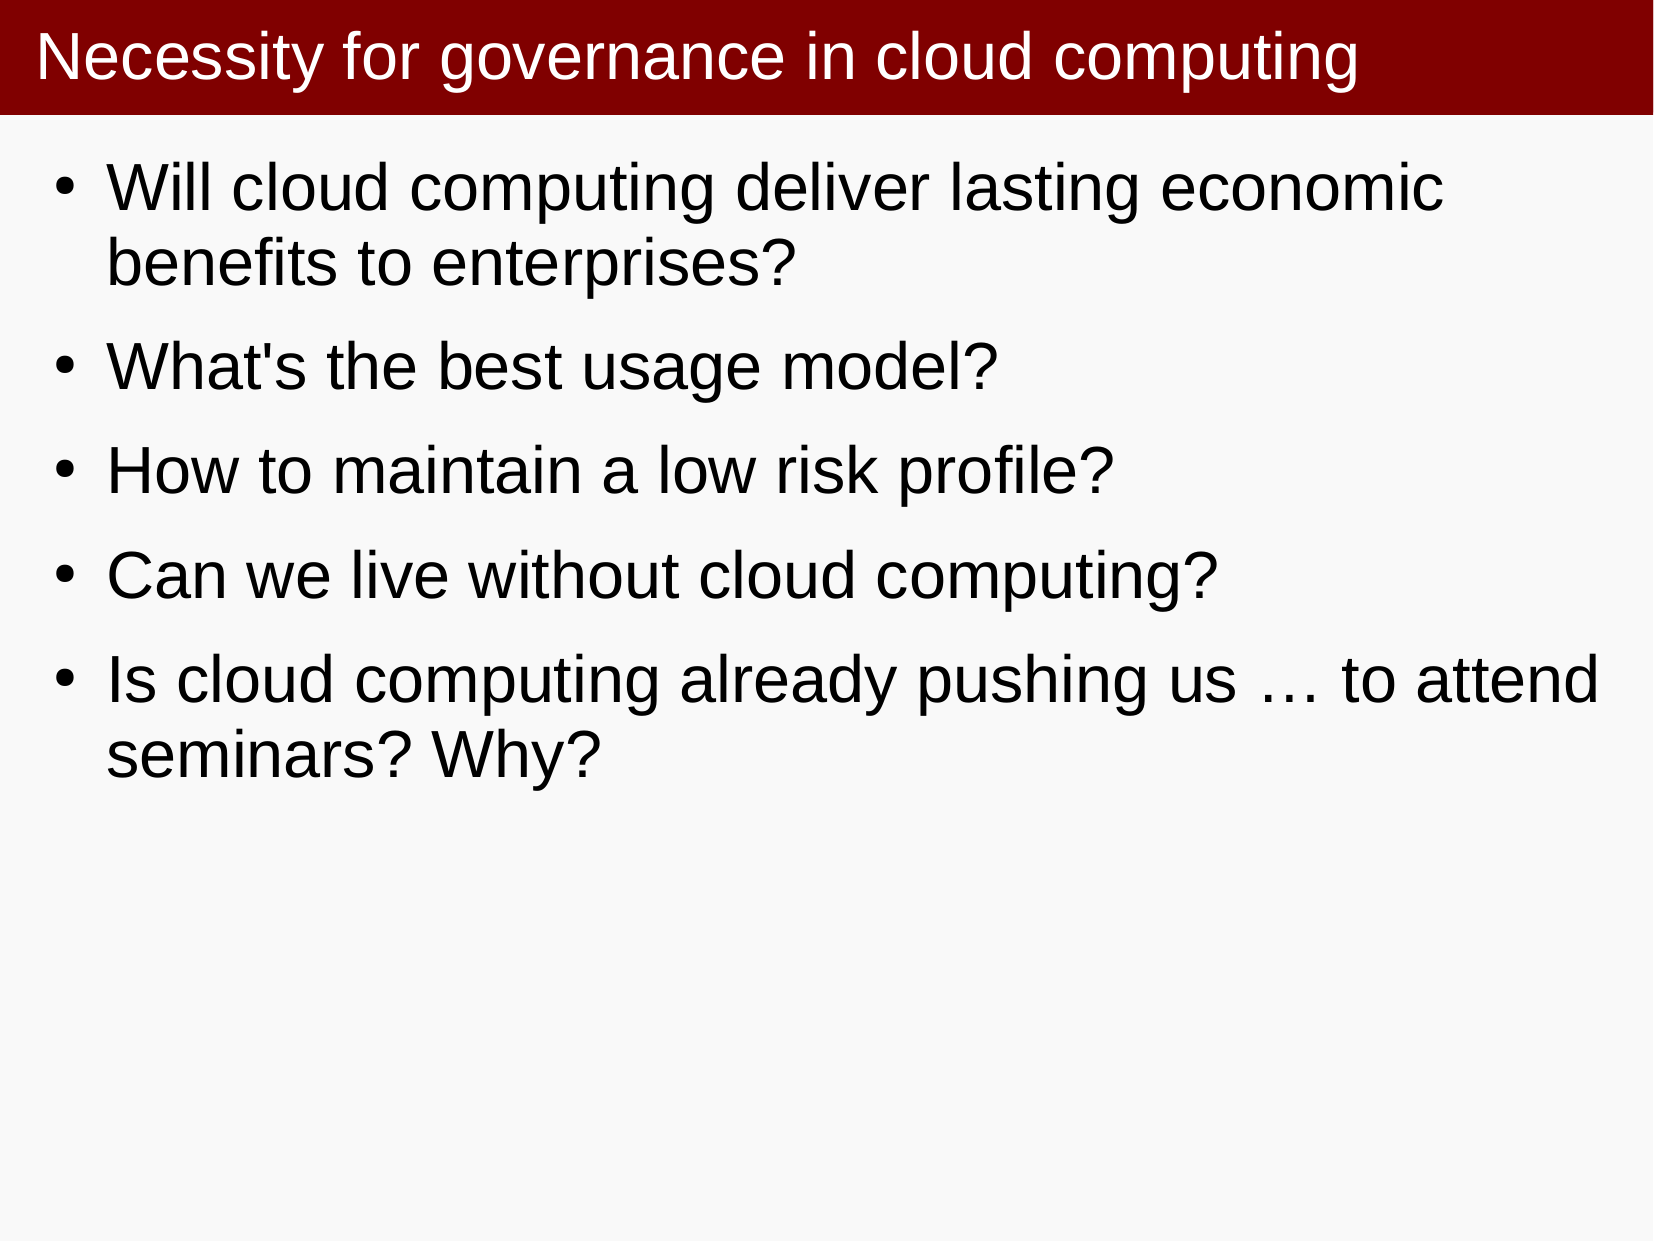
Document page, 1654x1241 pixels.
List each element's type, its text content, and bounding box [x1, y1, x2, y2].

title Necessity for governance in cloud computing [35, 18, 1524, 94]
list Will cloud computing deliver lasting economic benefits to enterprises? What's the best usage model? How to maintain a low risk profile? Can we live without cloud computing? Is cloud computing already pushing us … to attend seminars? Why? [35, 150, 1612, 969]
